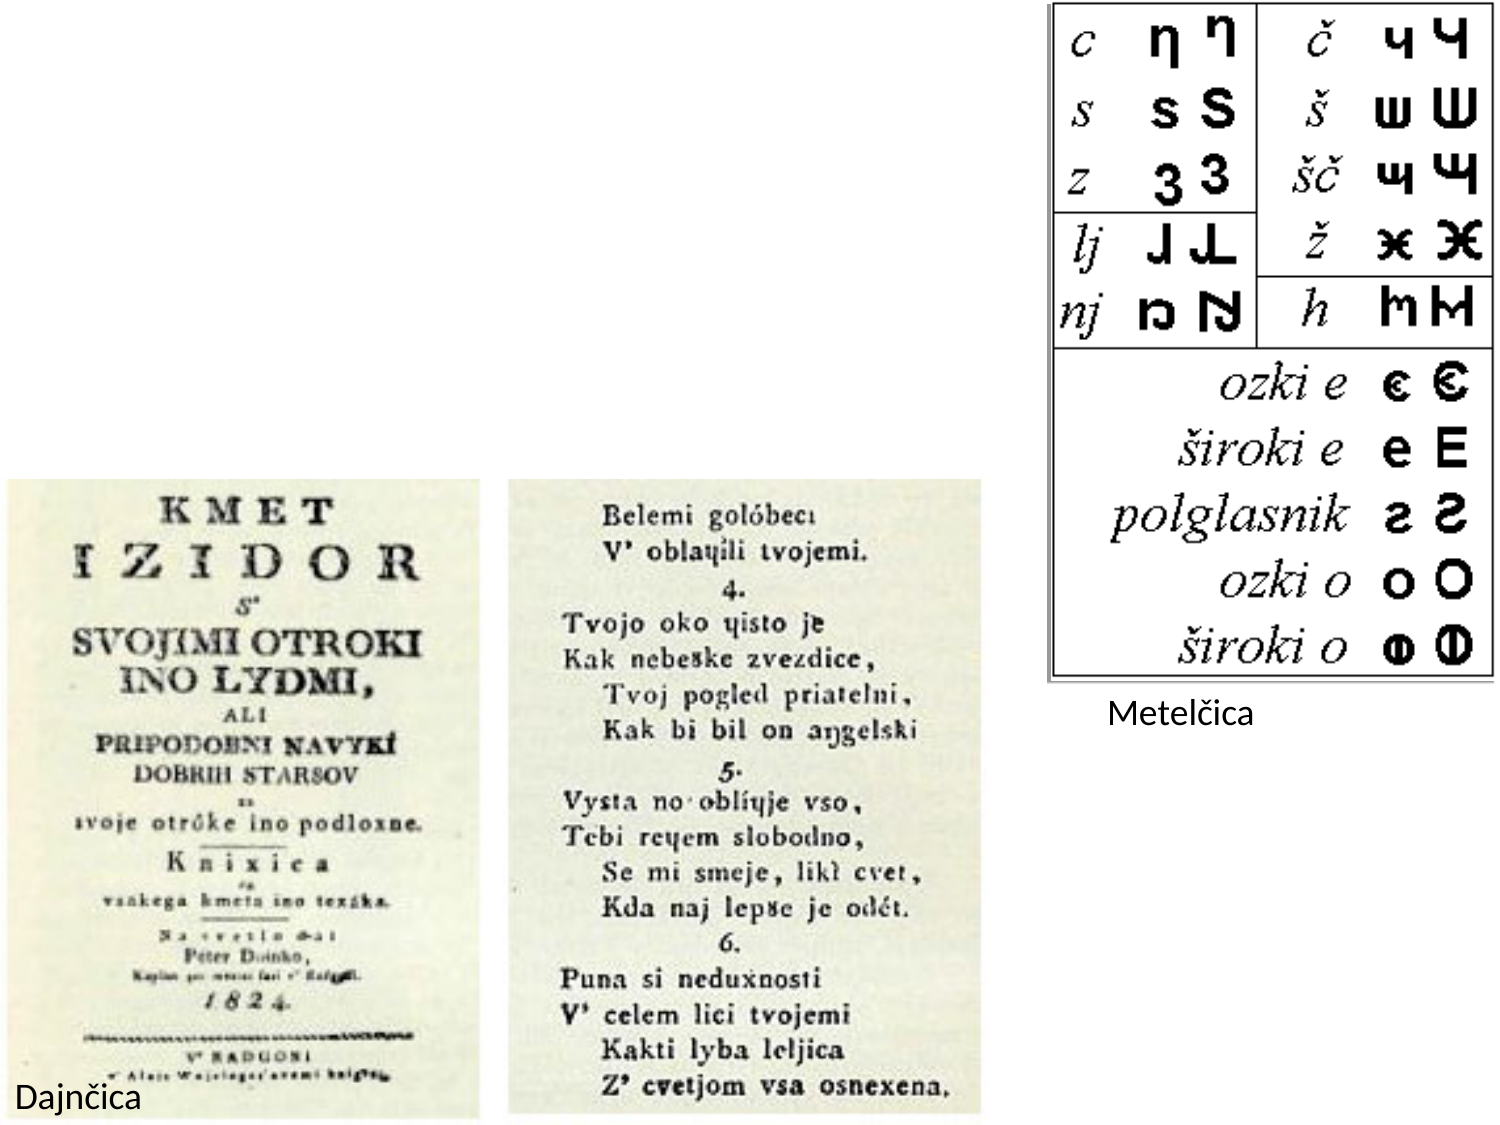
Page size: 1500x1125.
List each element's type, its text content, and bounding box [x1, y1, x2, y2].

picture [0, 479, 987, 1125]
text_box Metelčica [1092, 680, 1294, 741]
text_box Dajnčica [0, 1064, 166, 1125]
picture [1051, 0, 1500, 681]
